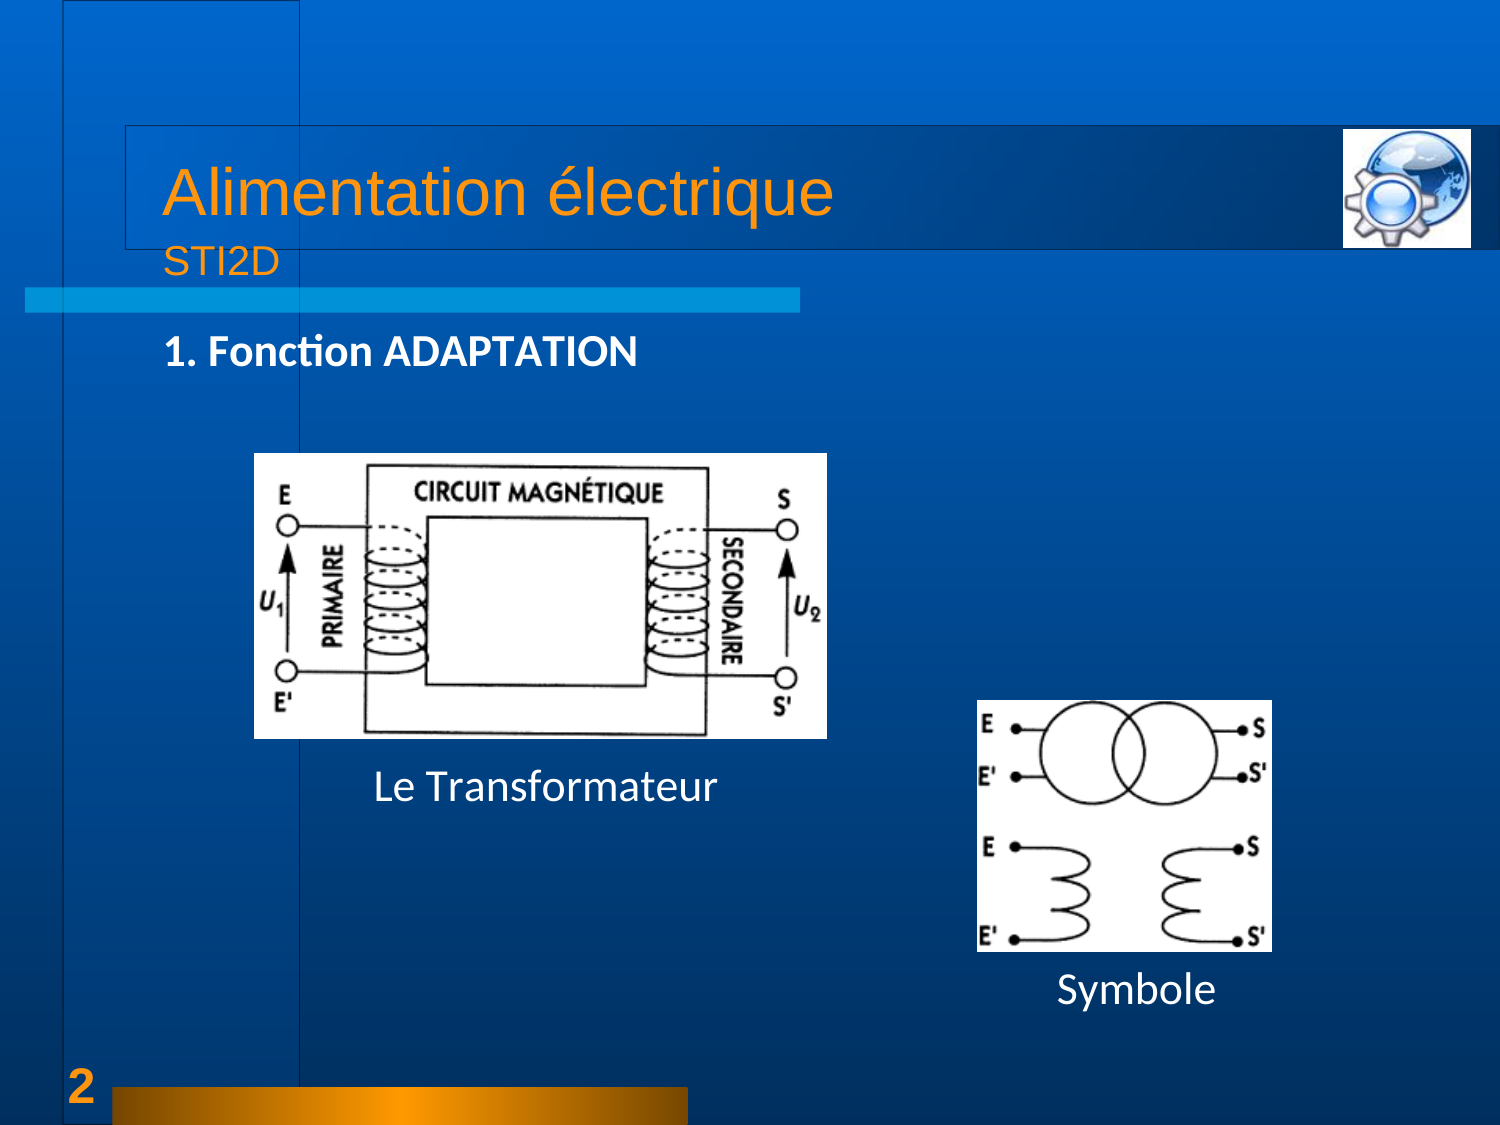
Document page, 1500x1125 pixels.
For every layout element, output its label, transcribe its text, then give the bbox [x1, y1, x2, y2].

picture [1343, 129, 1471, 248]
text_box 1. Fonction ADAPTATION [147, 324, 1415, 1013]
picture [254, 453, 827, 739]
text_box Le Transformateur [265, 759, 827, 831]
text_box Symbole [856, 962, 1418, 1034]
picture [977, 700, 1272, 952]
